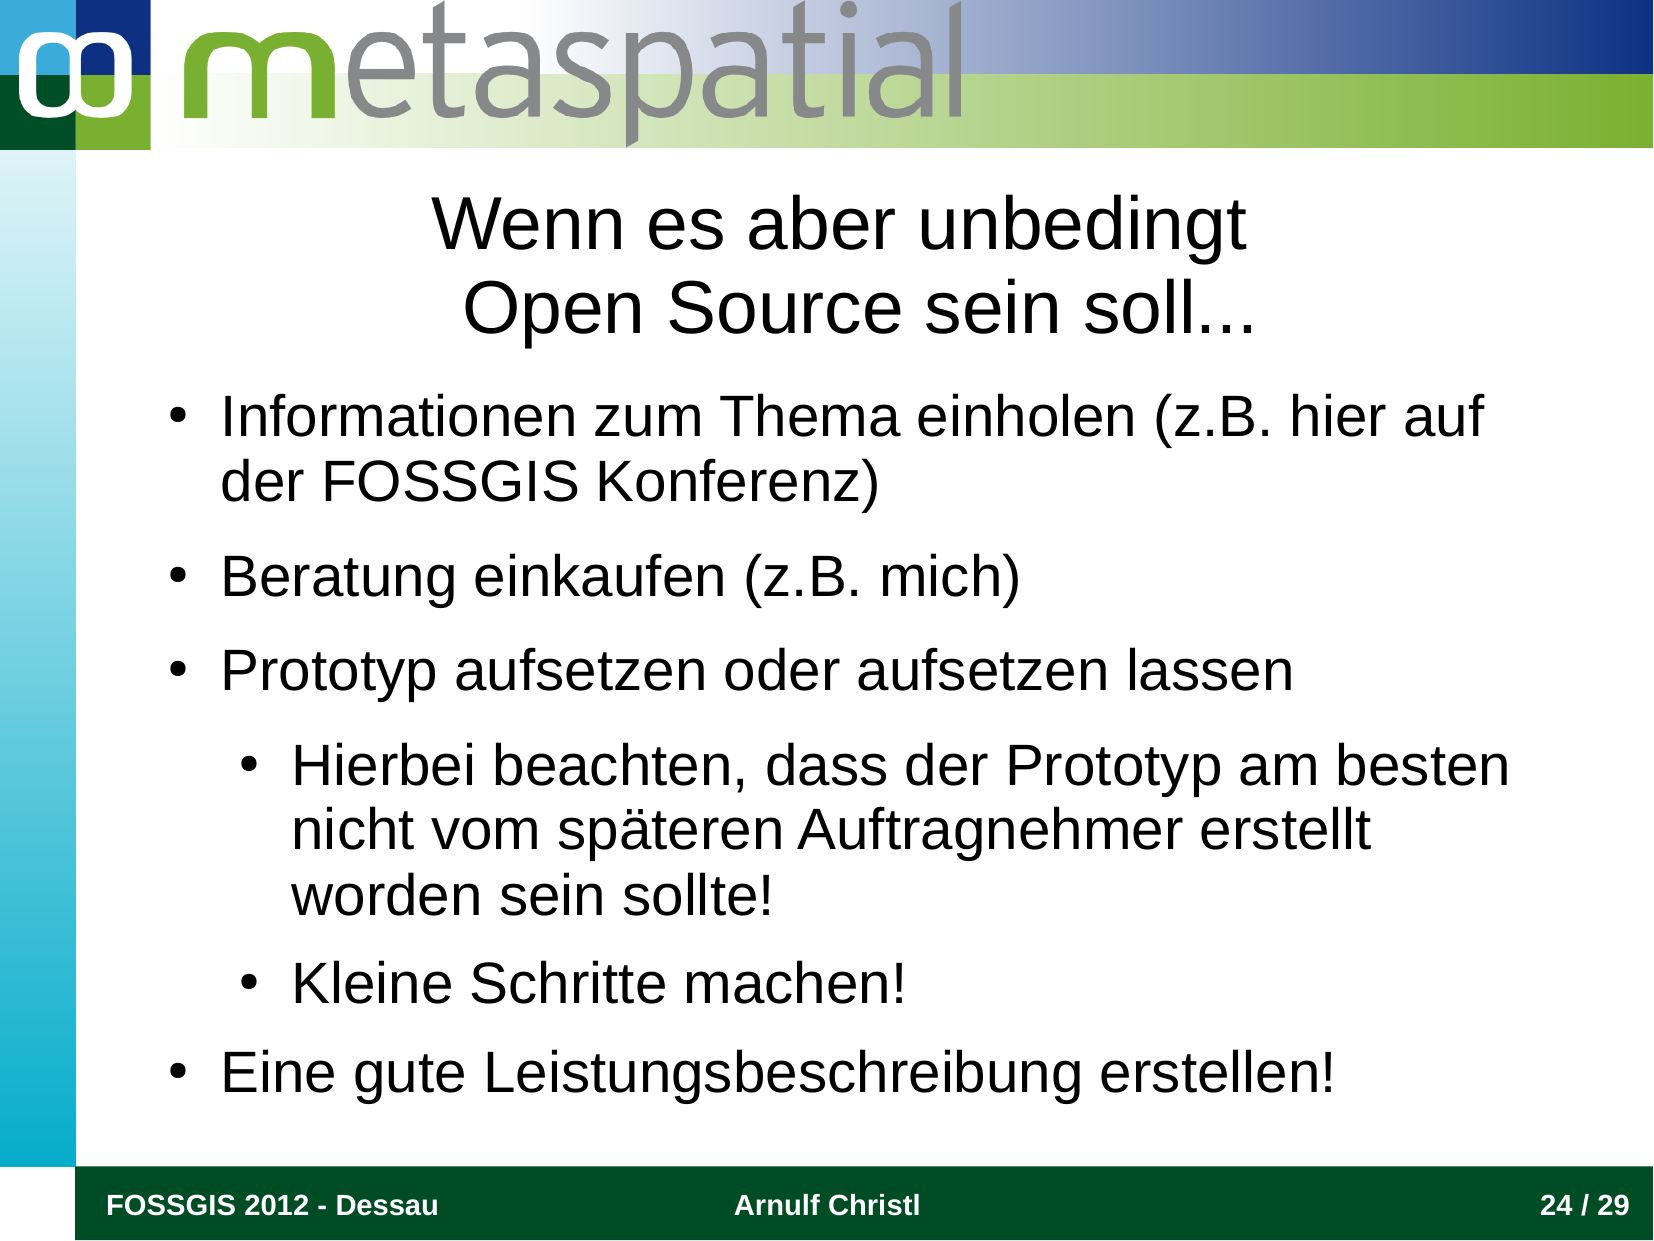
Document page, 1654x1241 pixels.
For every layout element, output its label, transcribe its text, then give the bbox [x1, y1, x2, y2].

list Informationen zum Thema einholen (z.B. hier auf der FOSSGIS Konferenz) Beratung einkaufen (z.B. mich) Prototyp aufsetzen oder aufsetzen lassen Hierbei beachten, dass der Prototyp am besten nicht vom späteren Auftragnehmer erstellt worden sein sollte! Kleine Schritte machen! Eine gute Leistungsbeschreibung erstellen! [150, 383, 1571, 1203]
picture [0, 0, 961, 150]
title Wenn es aber unbedingt Open Source sein soll... [150, 161, 1571, 369]
